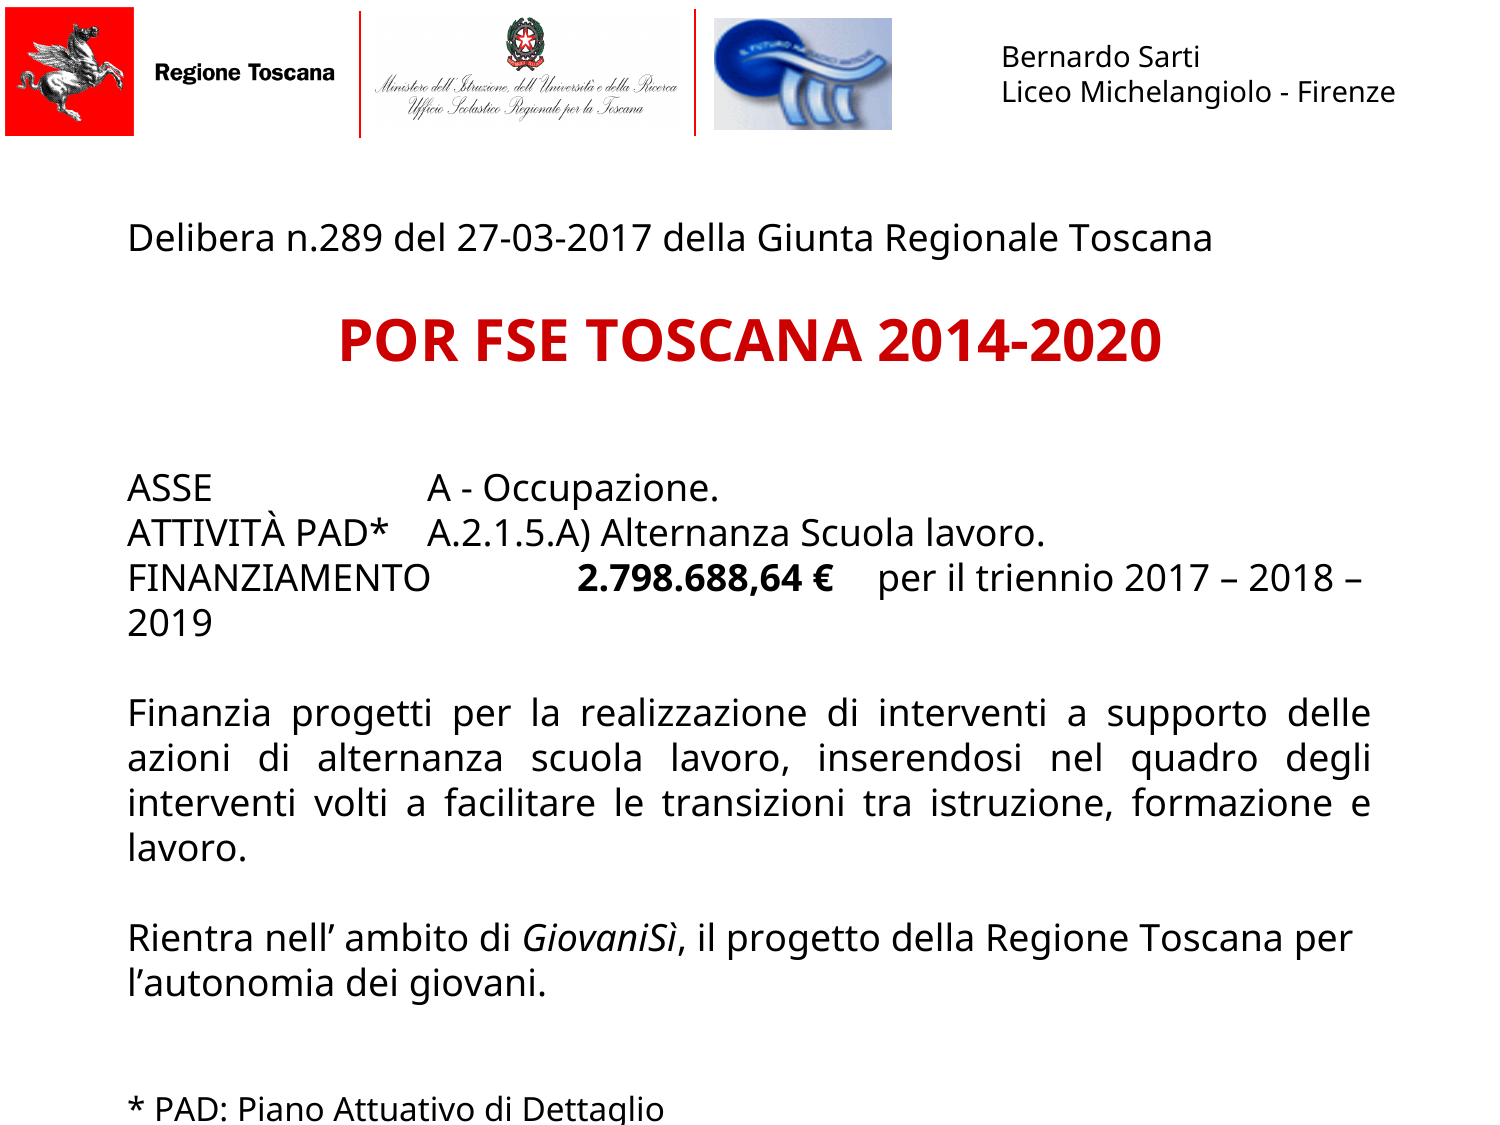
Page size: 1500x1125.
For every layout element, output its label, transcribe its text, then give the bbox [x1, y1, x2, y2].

picture [714, 19, 892, 130]
picture [372, 12, 680, 126]
text_box Delibera n.289 del 27-03-2017 della Giunta Regionale Toscana POR FSE TOSCANA 2014-2020 ASSE A - Occupazione. ATTIVITÀ PAD* A.2.1.5.A) Alternanza Scuola lavoro. FINANZIAMENTO 2.798.688,64 € per il triennio 2017 – 2018 – 2019 Finanzia progetti per la realizzazione di interventi a supporto delle azioni di alternanza scuola lavoro, inserendosi nel quadro degli interventi volti a facilitare le transizioni tra istruzione, formazione e lavoro. Rientra nell’ ambito di GiovaniSì, il progetto della Regione Toscana per l’autonomia dei giovani. * PAD: Piano Attuativo di Dettaglio [112, 160, 1388, 1125]
picture [5, 7, 337, 136]
text_box Bernardo Sarti Liceo Michelangiolo - Firenze [986, 30, 1447, 117]
